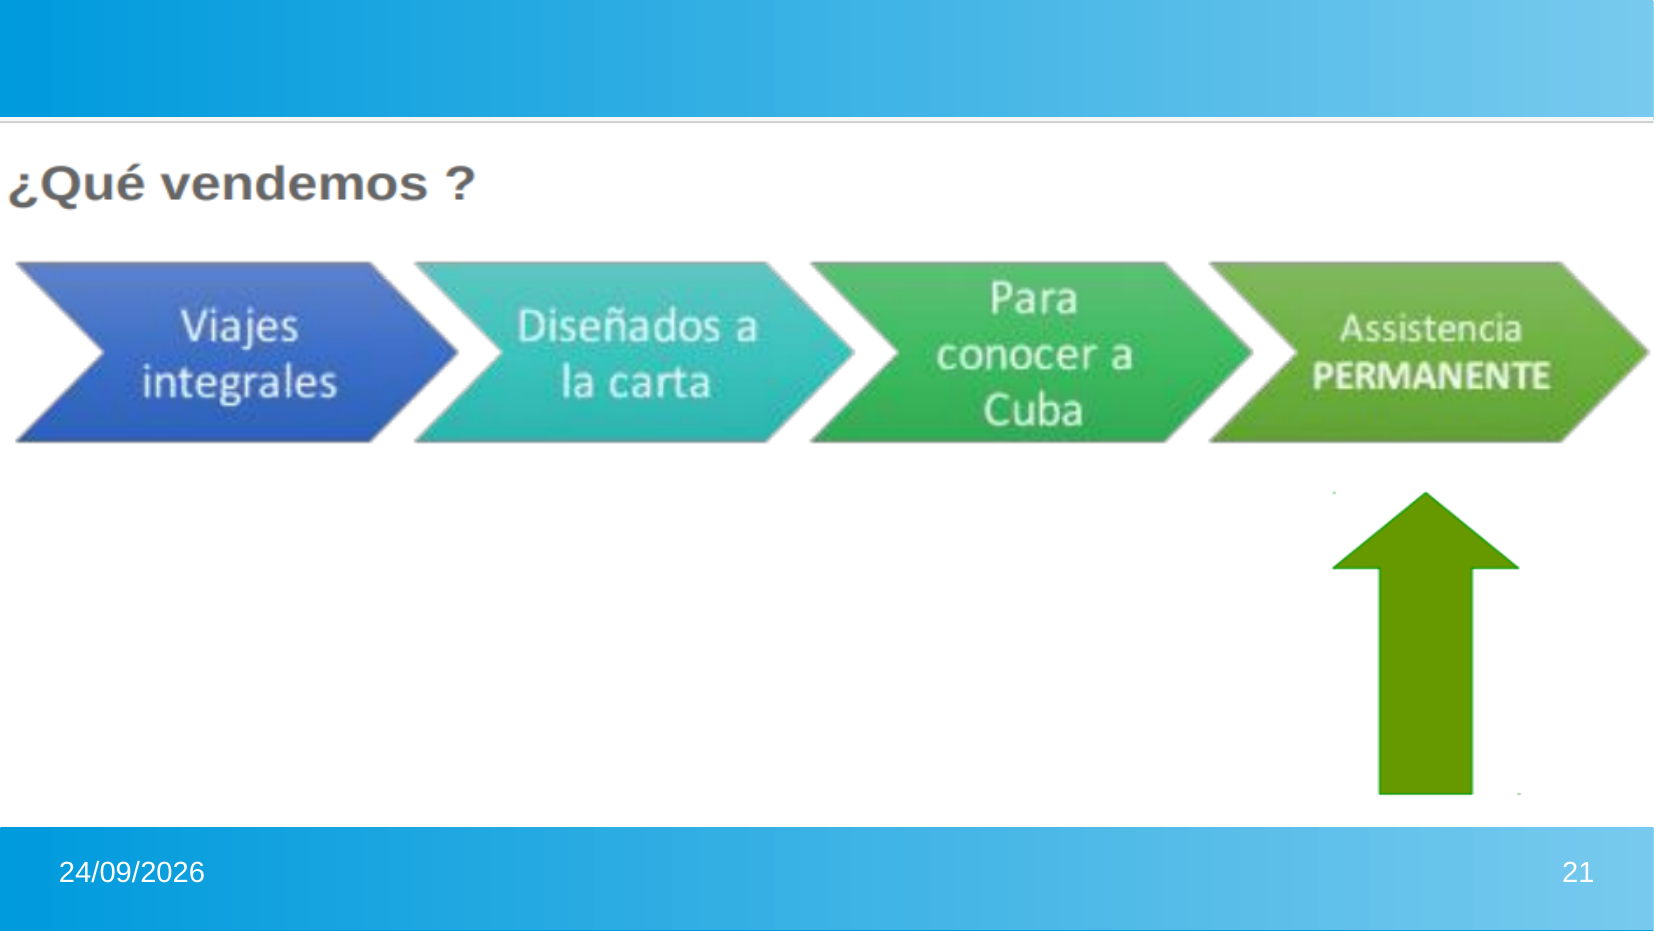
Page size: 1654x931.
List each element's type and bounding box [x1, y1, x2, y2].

picture [0, 117, 1654, 798]
